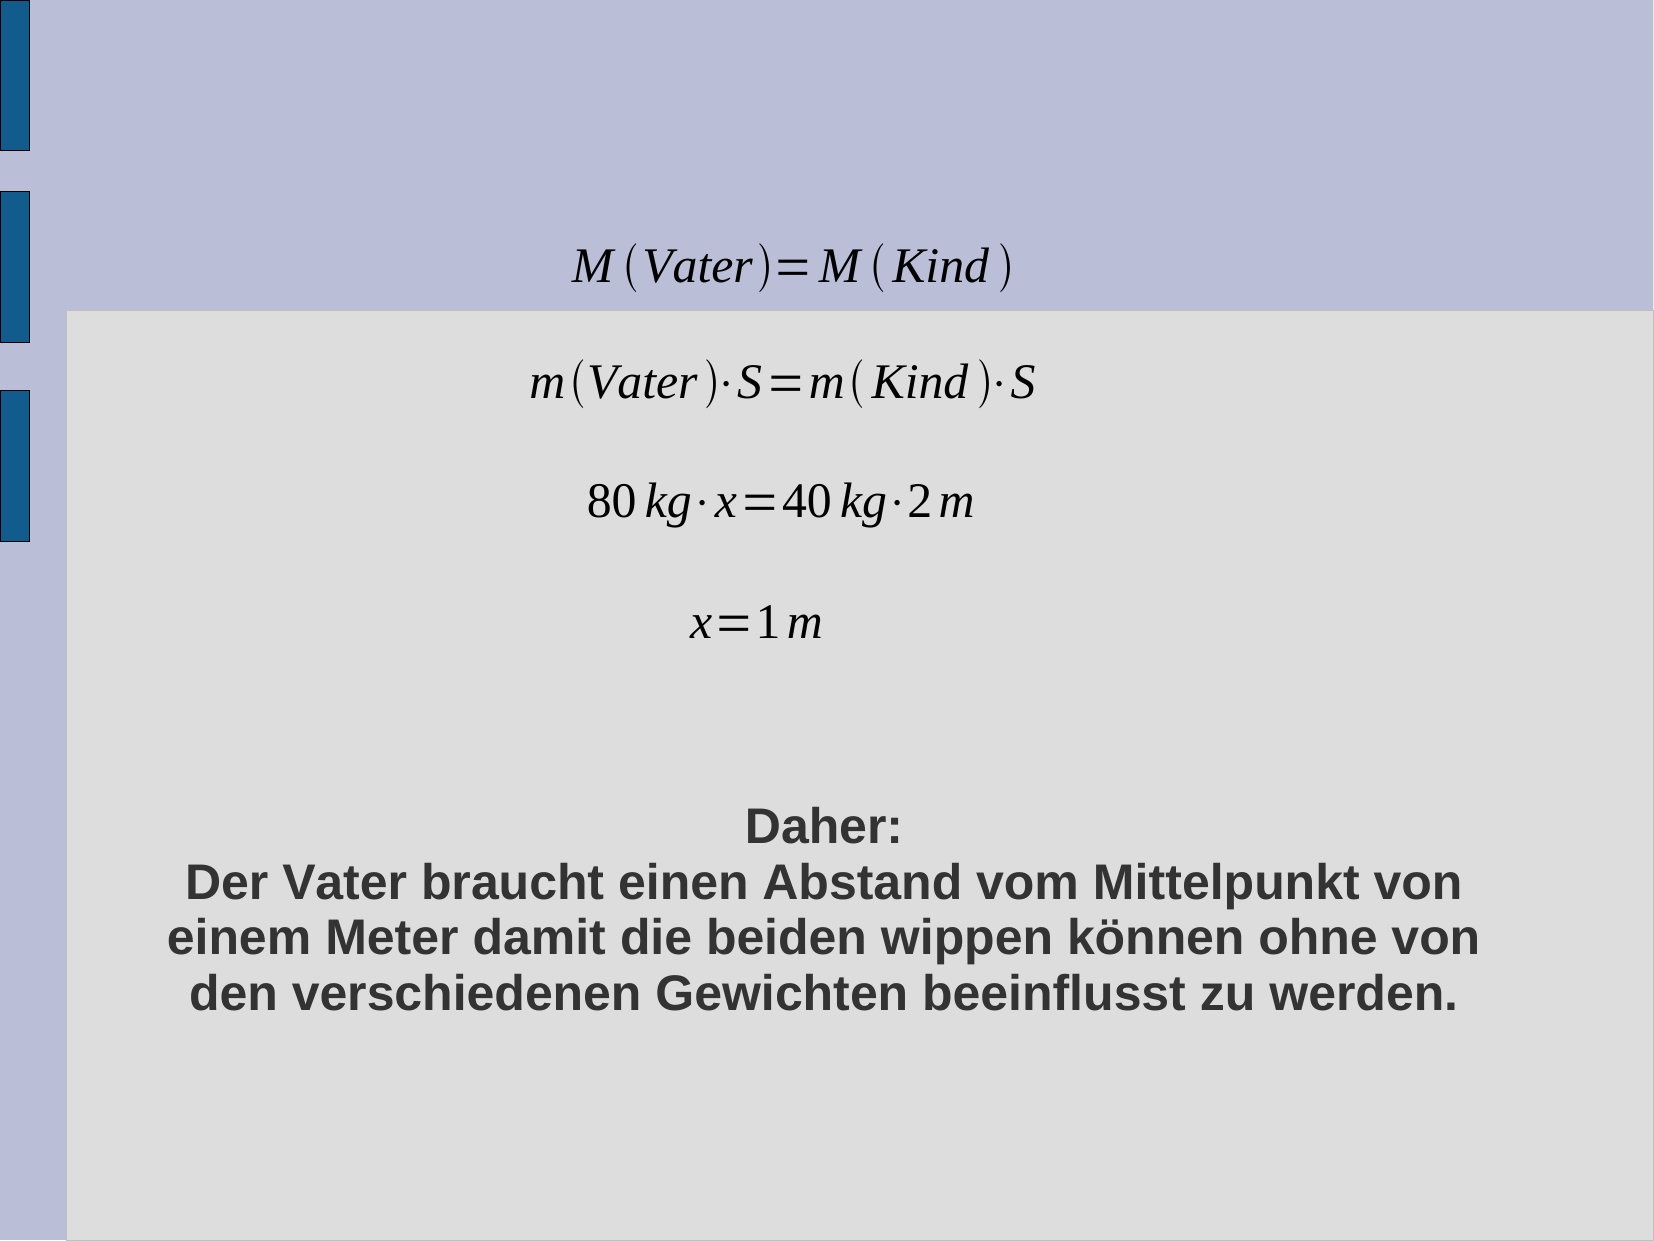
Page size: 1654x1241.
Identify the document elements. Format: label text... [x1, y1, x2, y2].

chart [521, 354, 1270, 846]
title Daher: Der Vater braucht einen Abstand vom Mittelpunkt von einem Meter damit die beiden wippen können ohne von den verschiedenen Gewichten beeinflusst zu werden. [118, 795, 1531, 1024]
chart [561, 238, 1020, 296]
